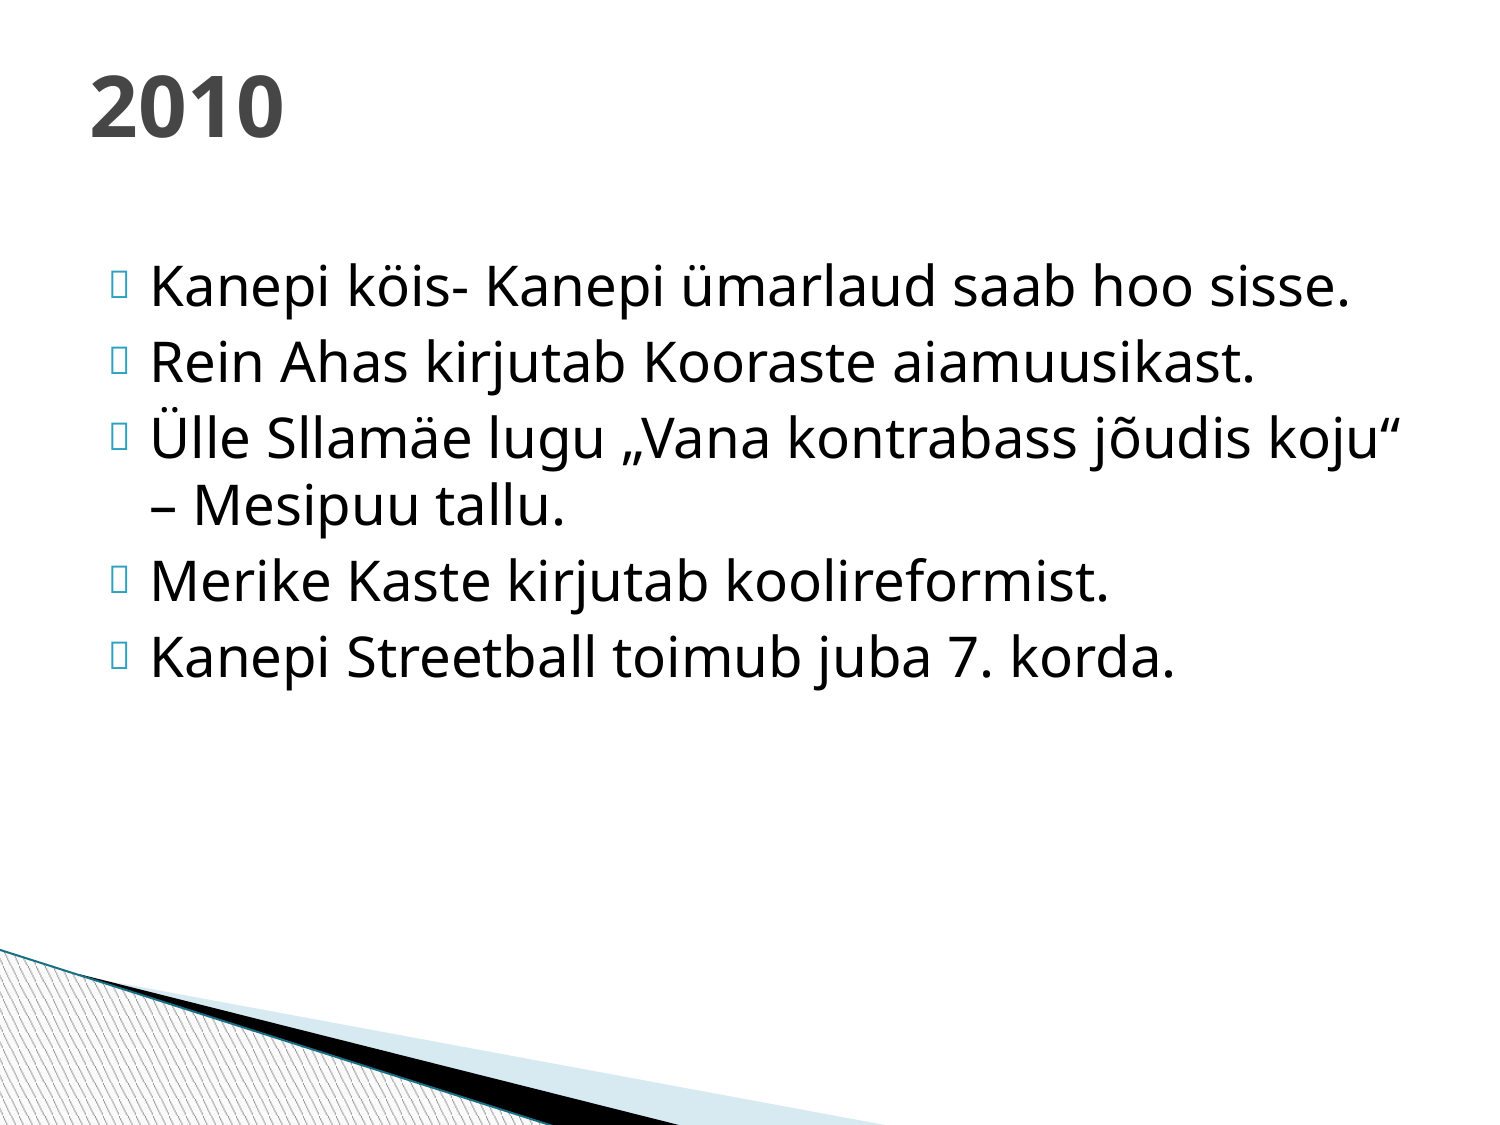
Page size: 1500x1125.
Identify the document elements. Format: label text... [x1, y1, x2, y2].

list Kanepi köis- Kanepi ümarlaud saab hoo sisse. Rein Ahas kirjutab Kooraste aiamuusikast. Ülle Sllamäe lugu „Vana kontrabass jõudis koju“ – Mesipuu tallu. Merike Kaste kirjutab koolireformist. Kanepi Streetball toimub juba 7. korda. [75, 243, 1425, 986]
title 2010 [75, 45, 1425, 233]
picture [0, 952, 543, 1125]
